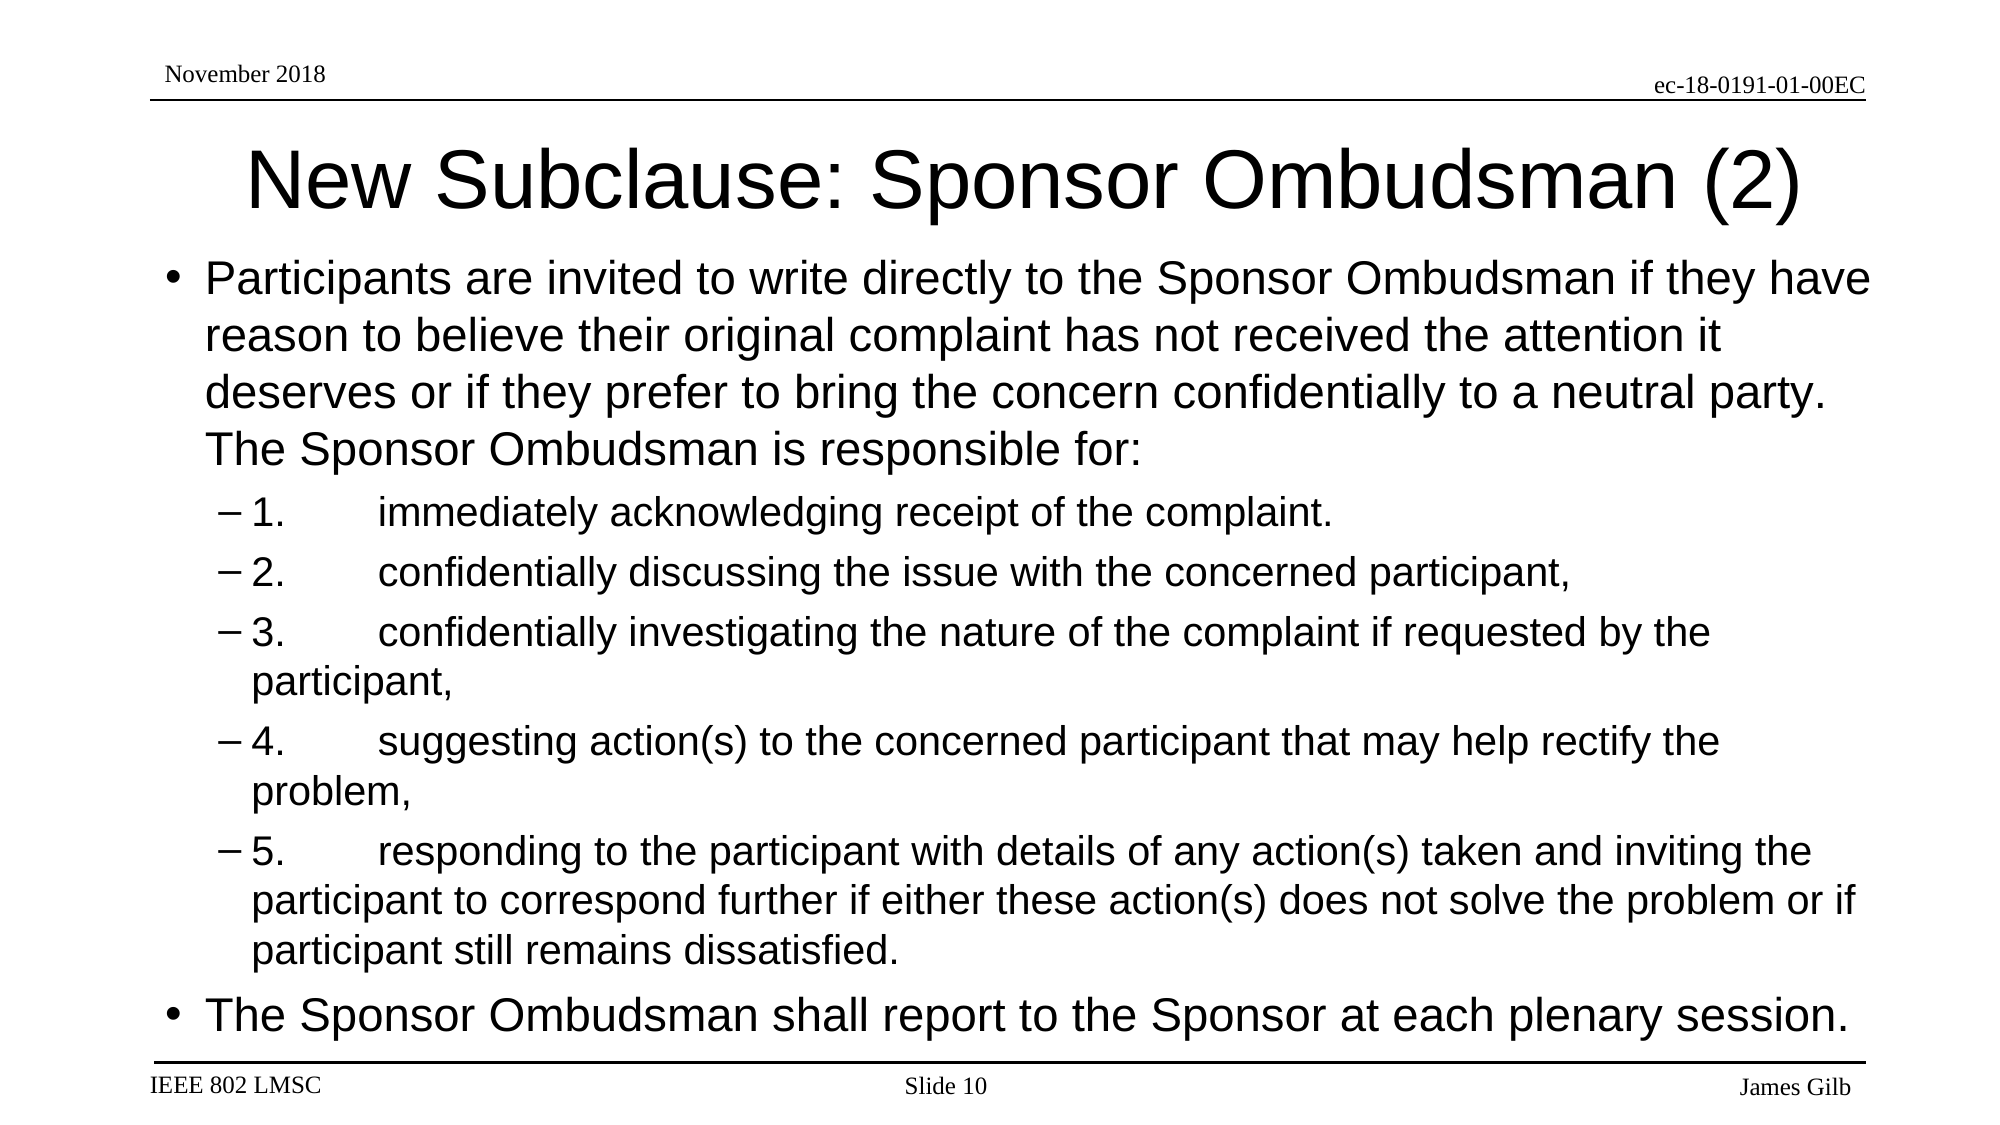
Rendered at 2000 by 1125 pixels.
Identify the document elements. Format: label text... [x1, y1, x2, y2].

list Participants are invited to write directly to the Sponsor Ombudsman if they have reason to believe their original complaint has not received the attention it deserves or if they prefer to bring the concern confidentially to a neutral party. The Sponsor Ombudsman is responsible for: 1. immediately acknowledging receipt of the complaint. 2. confidentially discussing the issue with the concerned participant, 3. confidentially investigating the nature of the complaint if requested by the participant, 4. suggesting action(s) to the concerned participant that may help rectify the problem, 5. responding to the participant with details of any action(s) taken and inviting the participant to correspond further if either these action(s) does not solve the problem or if participant still remains dissatisfied. The Sponsor Ombudsman shall report to the Sponsor at each plenary session. [149, 239, 1900, 1051]
title New Subclause: Sponsor Ombudsman (2) [149, 112, 1900, 238]
